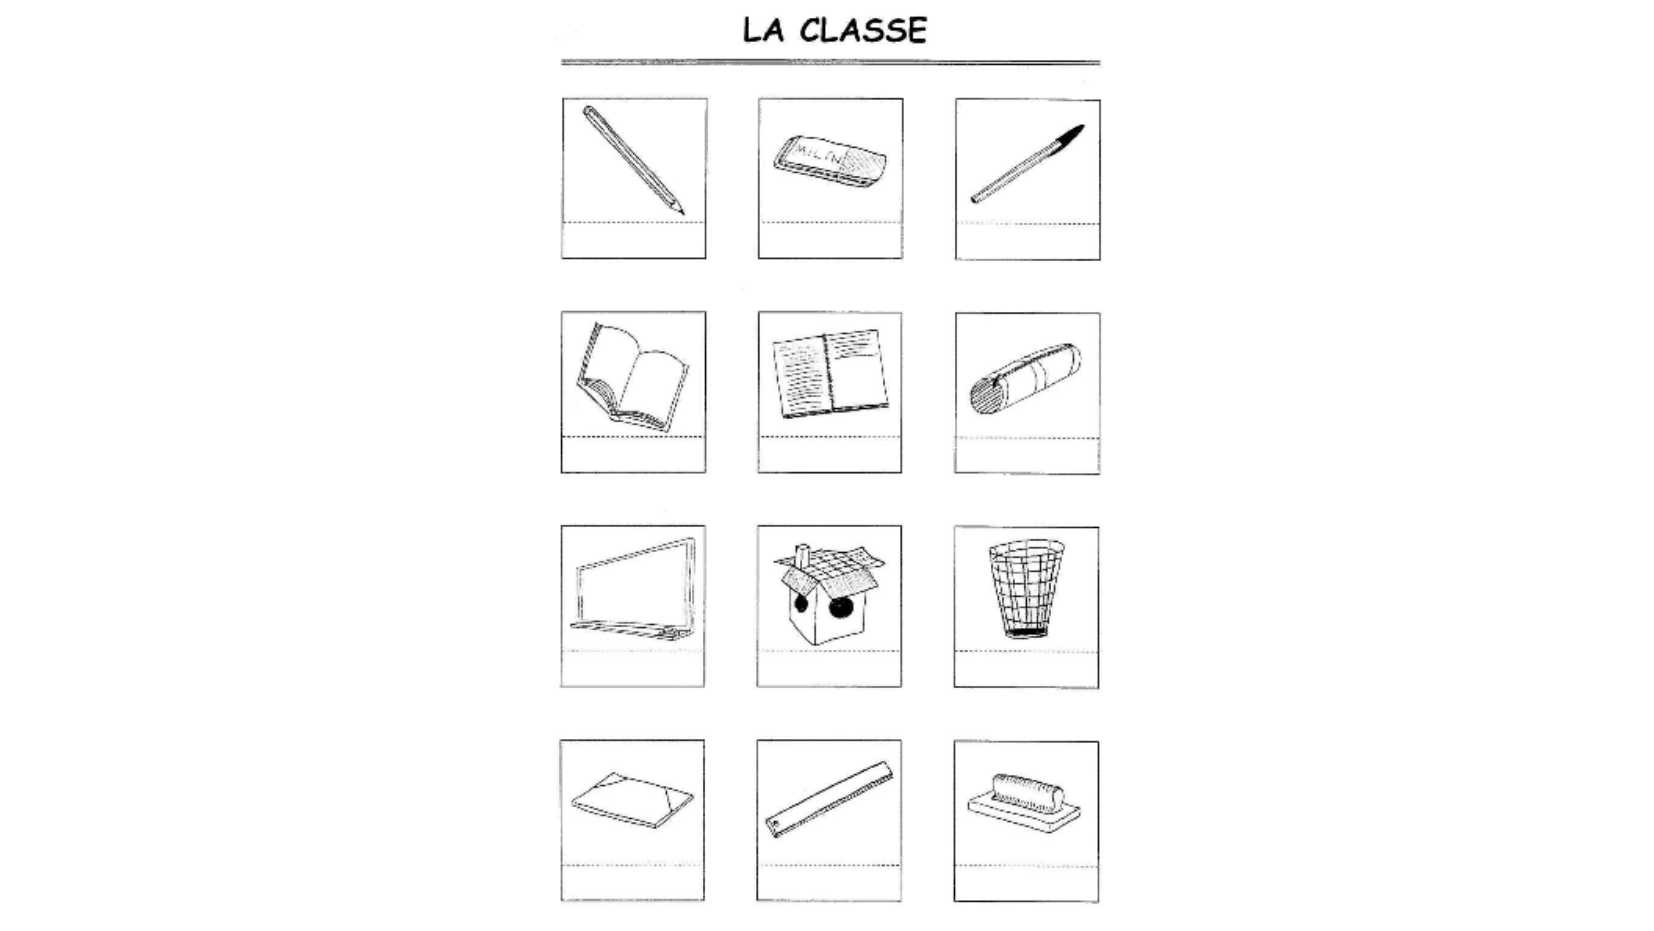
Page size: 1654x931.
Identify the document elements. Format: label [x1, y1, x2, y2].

picture [547, 6, 1123, 929]
